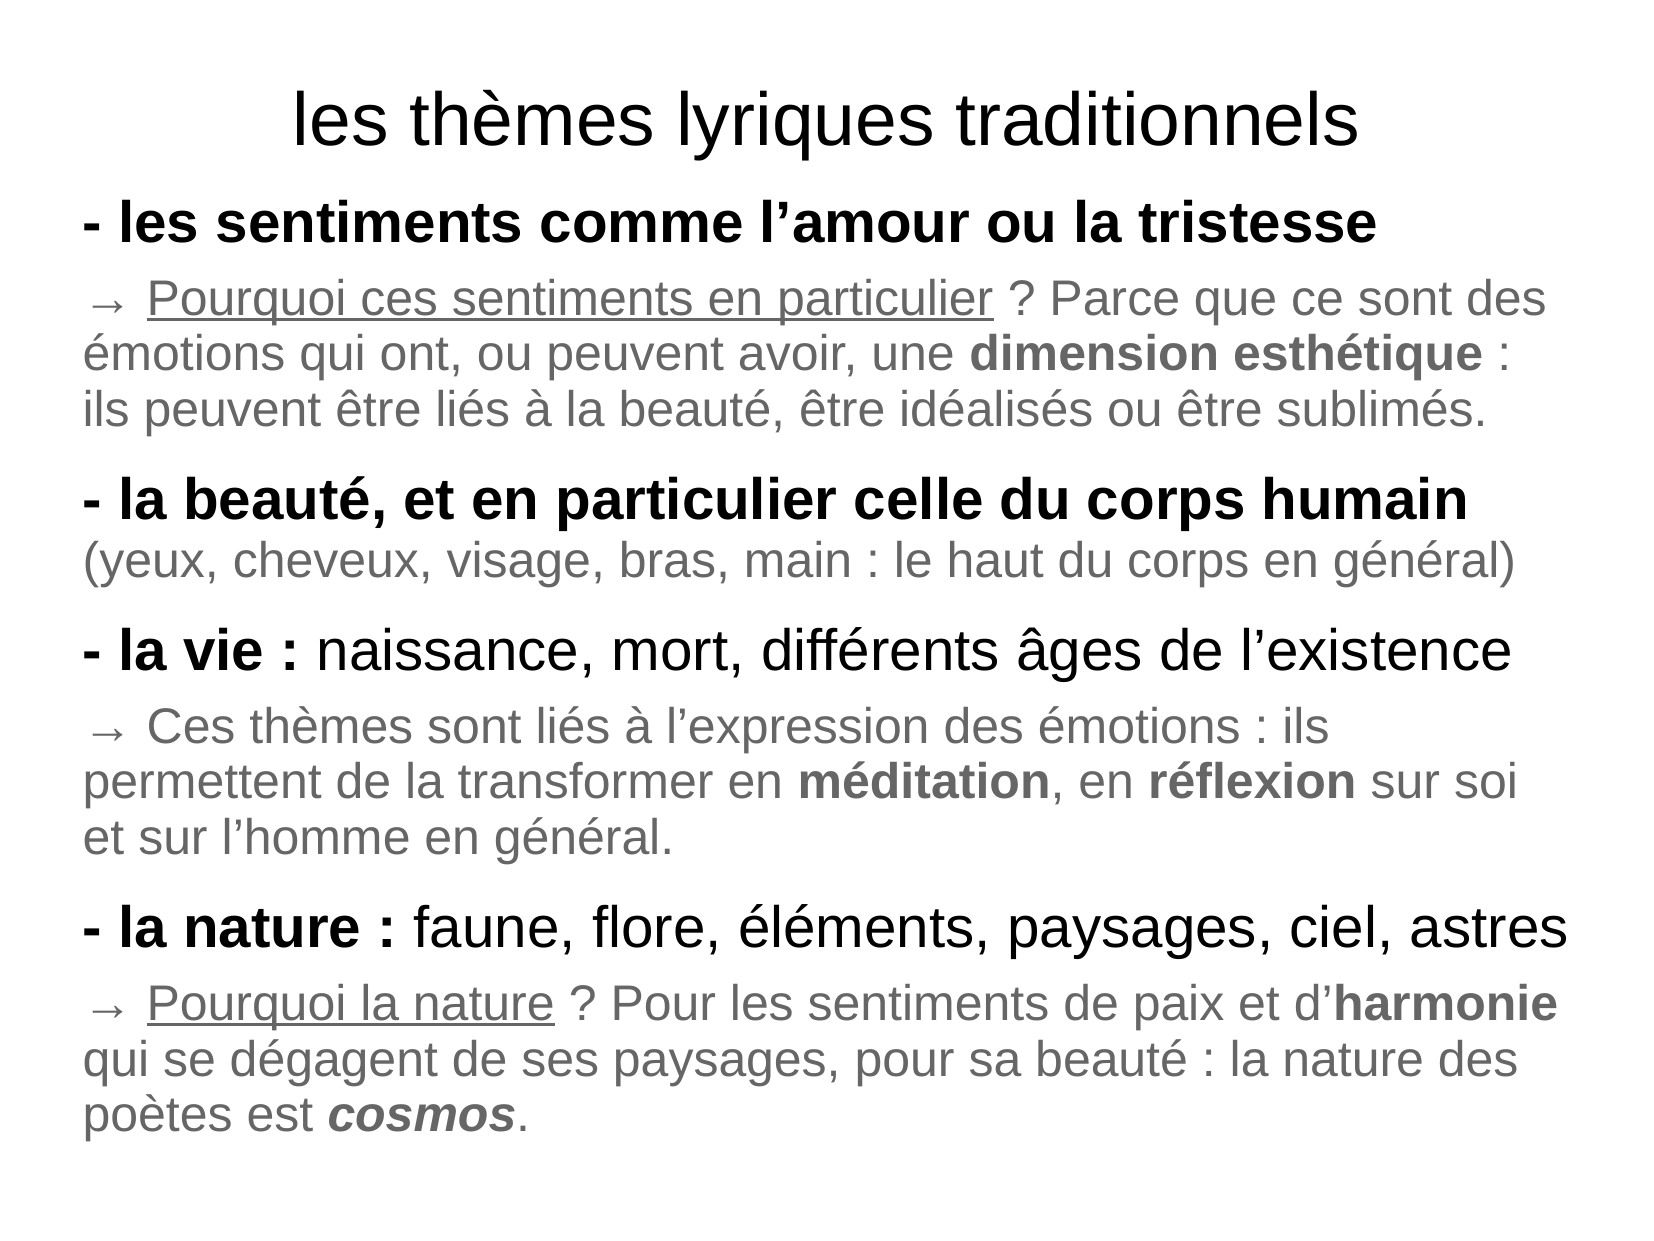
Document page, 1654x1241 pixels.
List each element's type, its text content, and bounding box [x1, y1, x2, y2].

title les thèmes lyriques traditionnels [82, 49, 1571, 189]
list - les sentiments comme l’amour ou la tristesse → Pourquoi ces sentiments en particulier ? Parce que ce sont des émotions qui ont, ou peuvent avoir, une dimension esthétique : ils peuvent être liés à la beauté, être idéalisés ou être sublimés. - la beauté, et en particulier celle du corps humain (yeux, cheveux, visage, bras, main : le haut du corps en général) - la vie : naissance, mort, différents âges de l’existence → Ces thèmes sont liés à l’expression des émotions : ils permettent de la transformer en méditation, en réflexion sur soi et sur l’homme en général. - la nature : faune, flore, éléments, paysages, ciel, astres → Pourquoi la nature ? Pour les sentiments de paix et d’harmonie qui se dégagent de ses paysages, pour sa beauté : la nature des poètes est cosmos. [82, 189, 1571, 1155]
